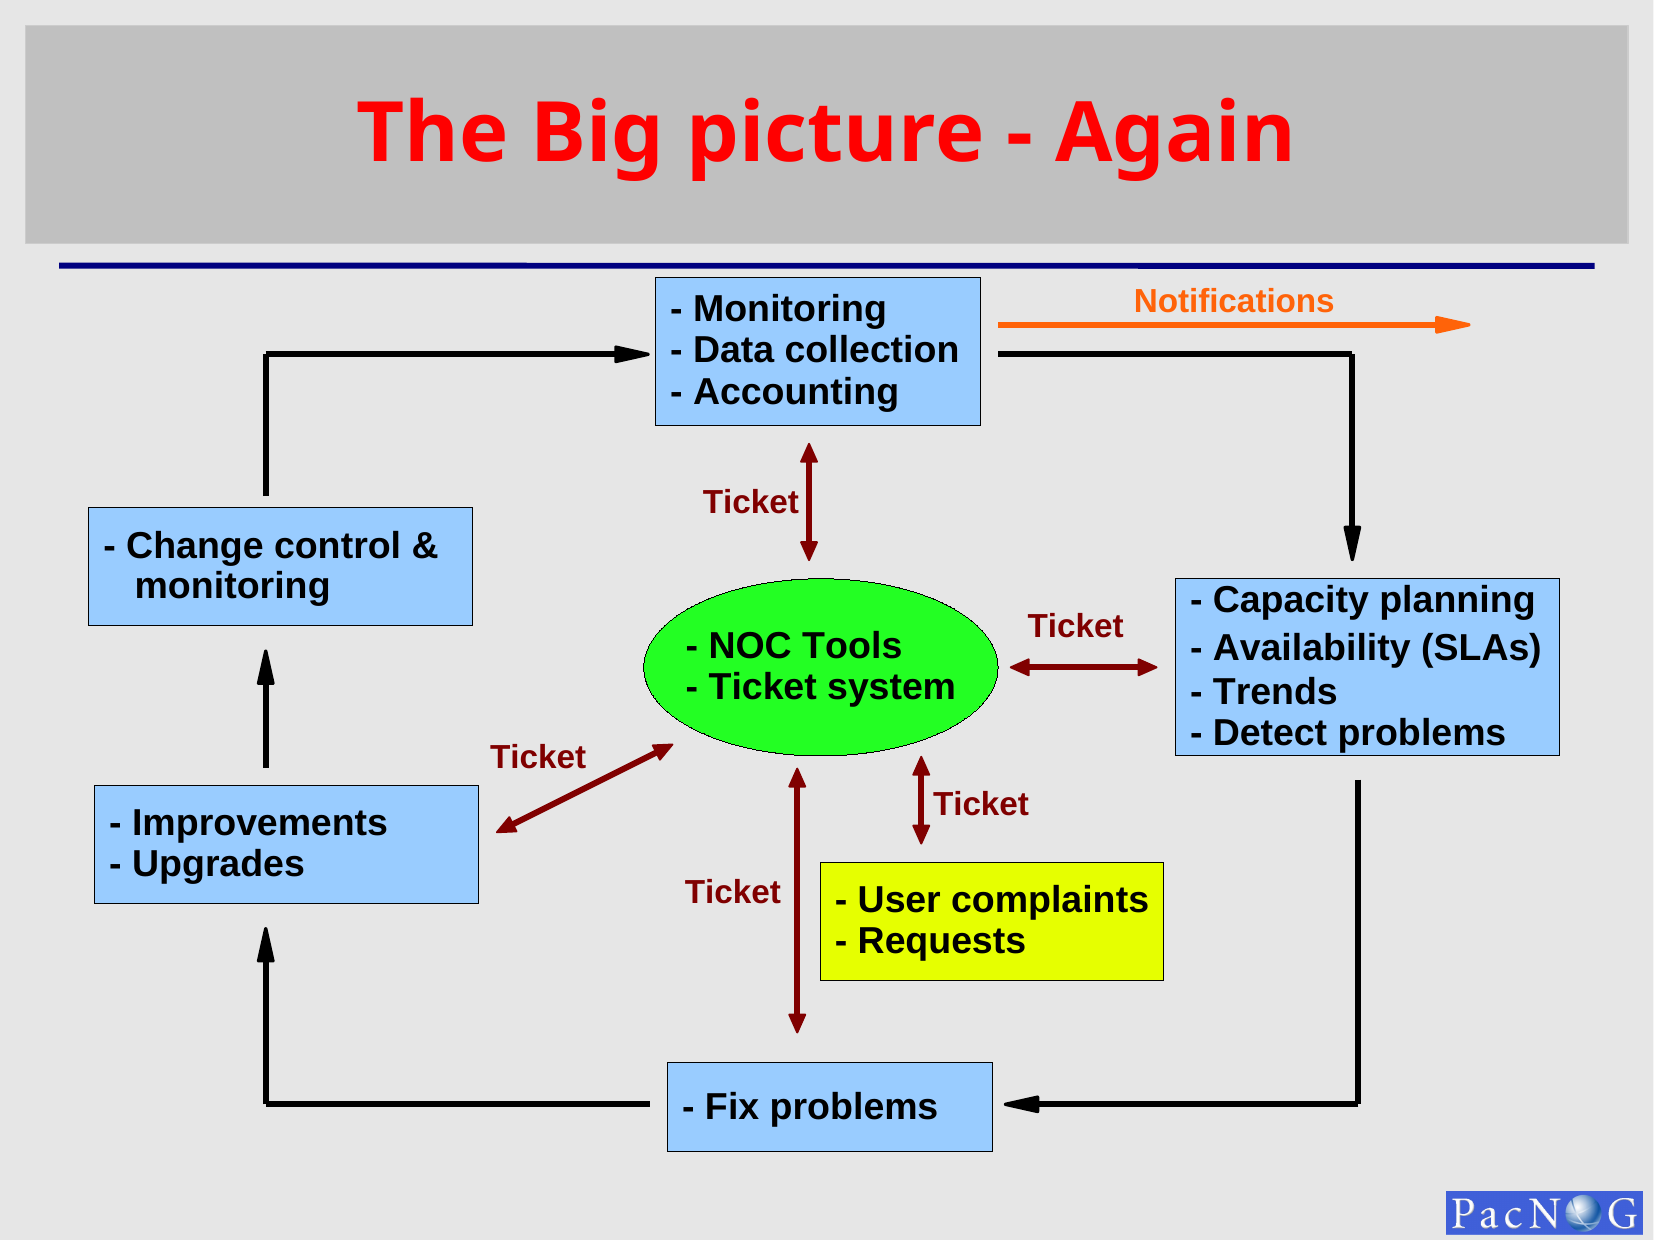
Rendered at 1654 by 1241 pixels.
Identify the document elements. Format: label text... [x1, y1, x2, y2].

text_box Ticket [915, 774, 1063, 833]
text_box - Improvements - Upgrades [94, 785, 479, 904]
title The Big picture - Again [121, 47, 1532, 211]
text_box - Fix problems [667, 1062, 993, 1152]
text_box - Change control & monitoring [88, 507, 473, 626]
text_box - NOC Tools - Ticket system [643, 578, 999, 756]
text_box Ticket [1009, 596, 1158, 655]
picture [1446, 1191, 1643, 1235]
text_box Notifications [1116, 271, 1353, 330]
text_box - User complaints - Requests [820, 862, 1164, 981]
text_box Ticket [685, 472, 833, 531]
text_box - Capacity planning - Availability (SLAs)‏ - Trends - Detect problems [1175, 578, 1560, 756]
text_box Ticket [667, 862, 815, 921]
text_box Ticket [472, 727, 621, 786]
text_box - Monitoring - Data collection - Accounting [655, 277, 981, 426]
